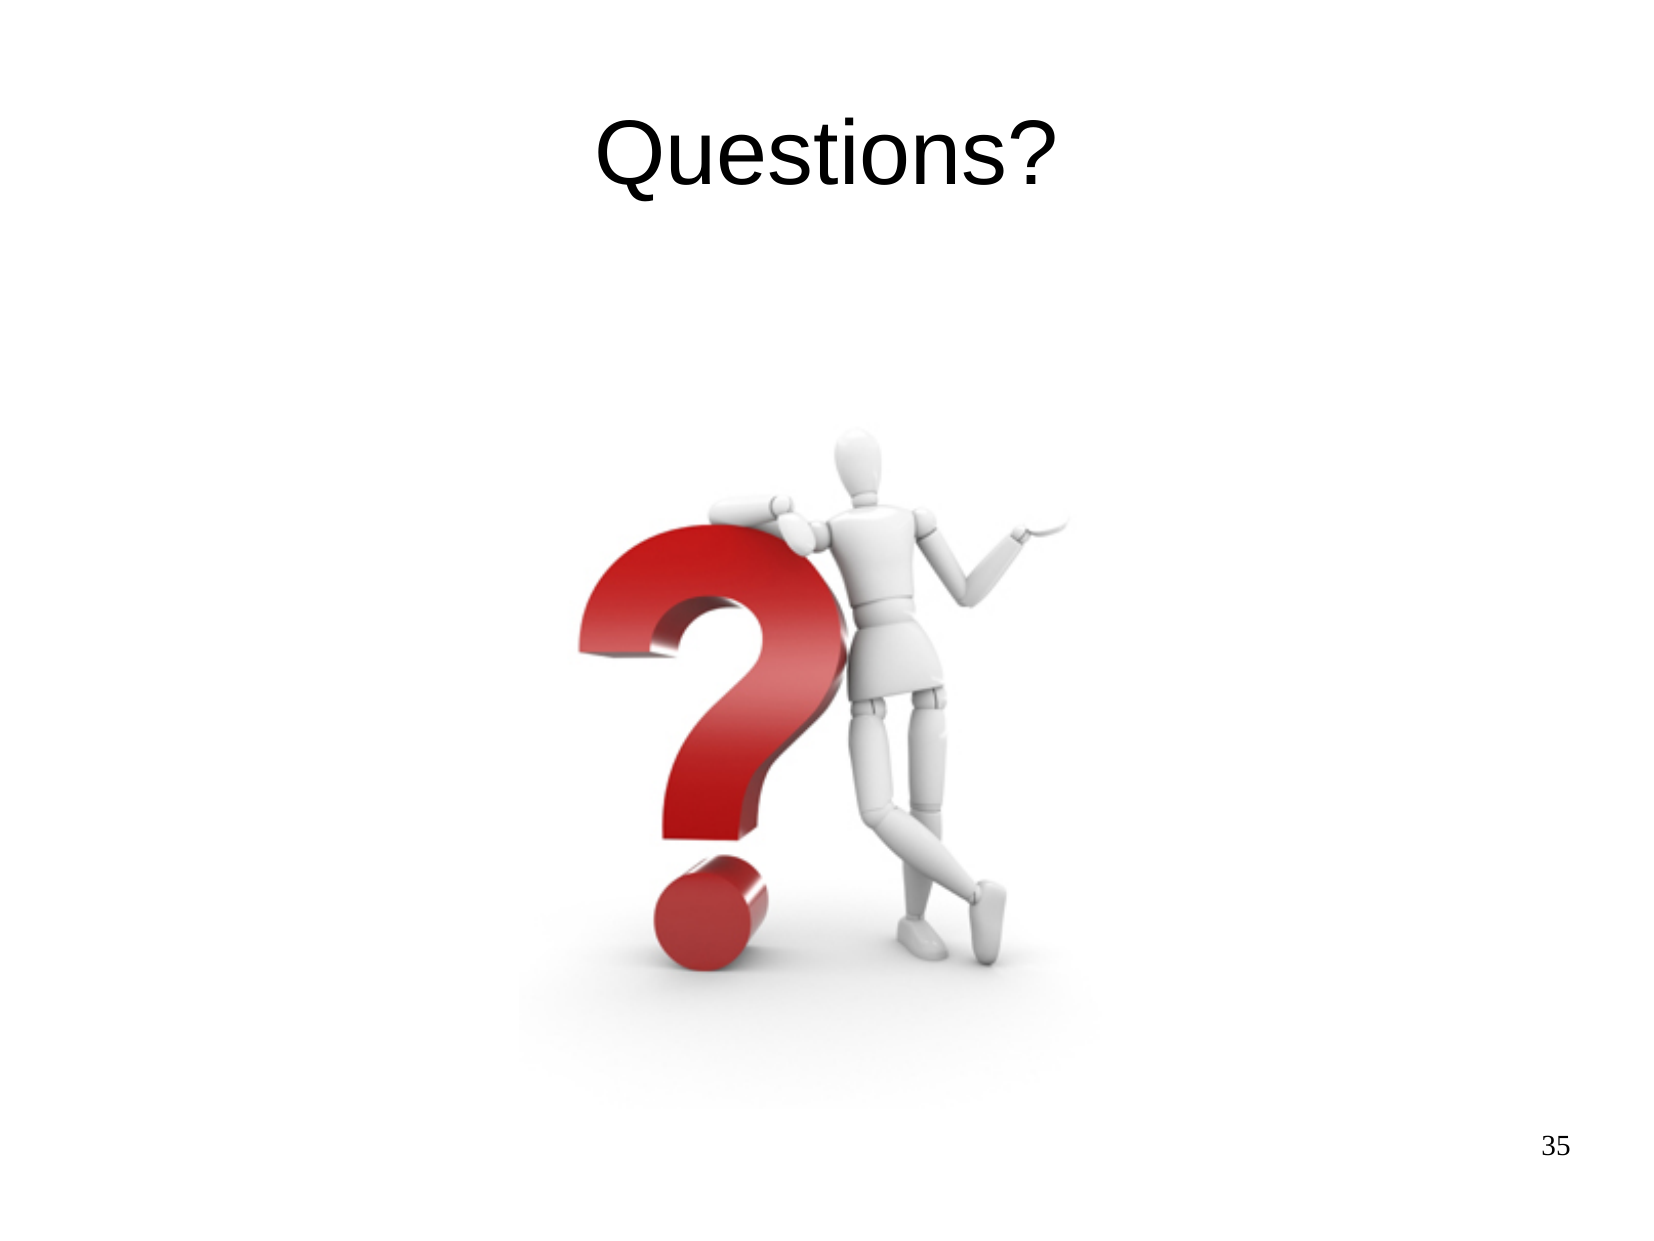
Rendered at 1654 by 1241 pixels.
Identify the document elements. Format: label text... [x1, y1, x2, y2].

title Questions? [82, 49, 1571, 257]
picture [519, 290, 1134, 1109]
